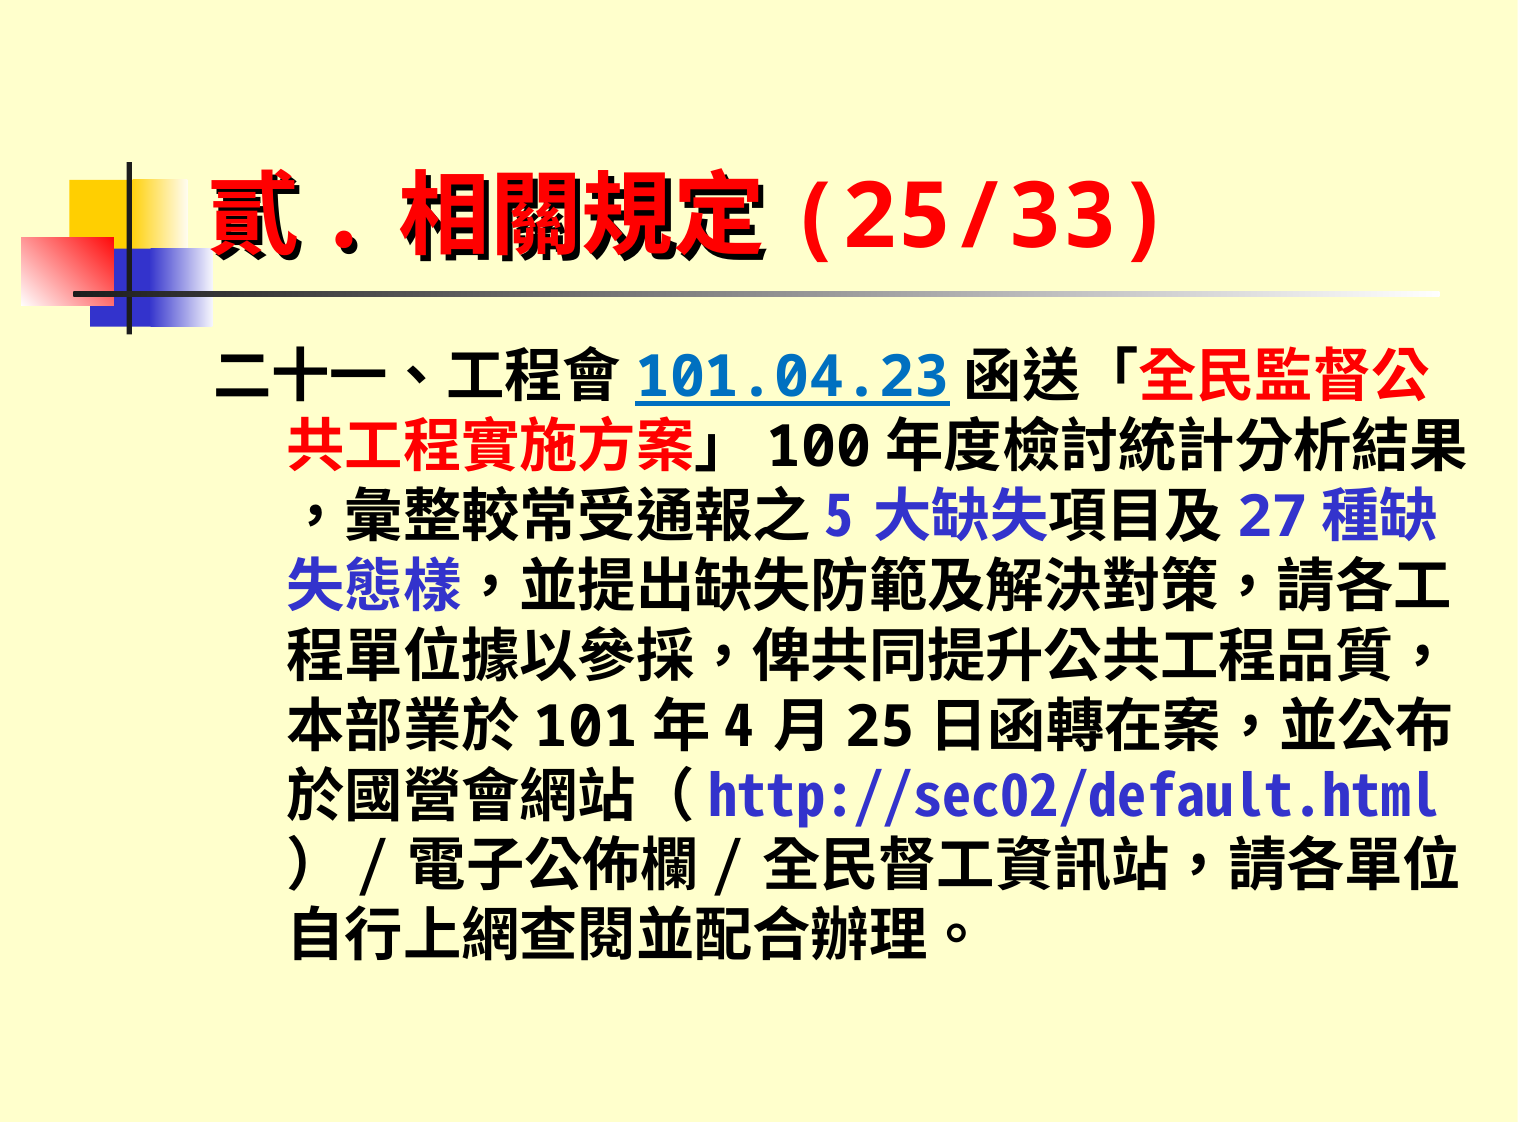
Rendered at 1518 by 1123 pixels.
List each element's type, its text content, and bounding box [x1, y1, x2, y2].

list 二十一、工程會101.04.23函送「全民監督公共工程實施方案」100年度檢討統計分析結果，彙整較常受通報之5大缺失項目及27種缺失態樣，並提出缺失防範及解決對策，請各工程單位據以參採，俾共同提升公共工程品質，本部業於101年4月25日函轉在案，並公布於國營會網站（http://sec02/default.html）/電子公佈欄/全民督工資訊站，請各單位自行上網查閱並配合辦理。 [196, 330, 1487, 1004]
title 貳.相關規定(25/33) [191, 35, 1485, 275]
